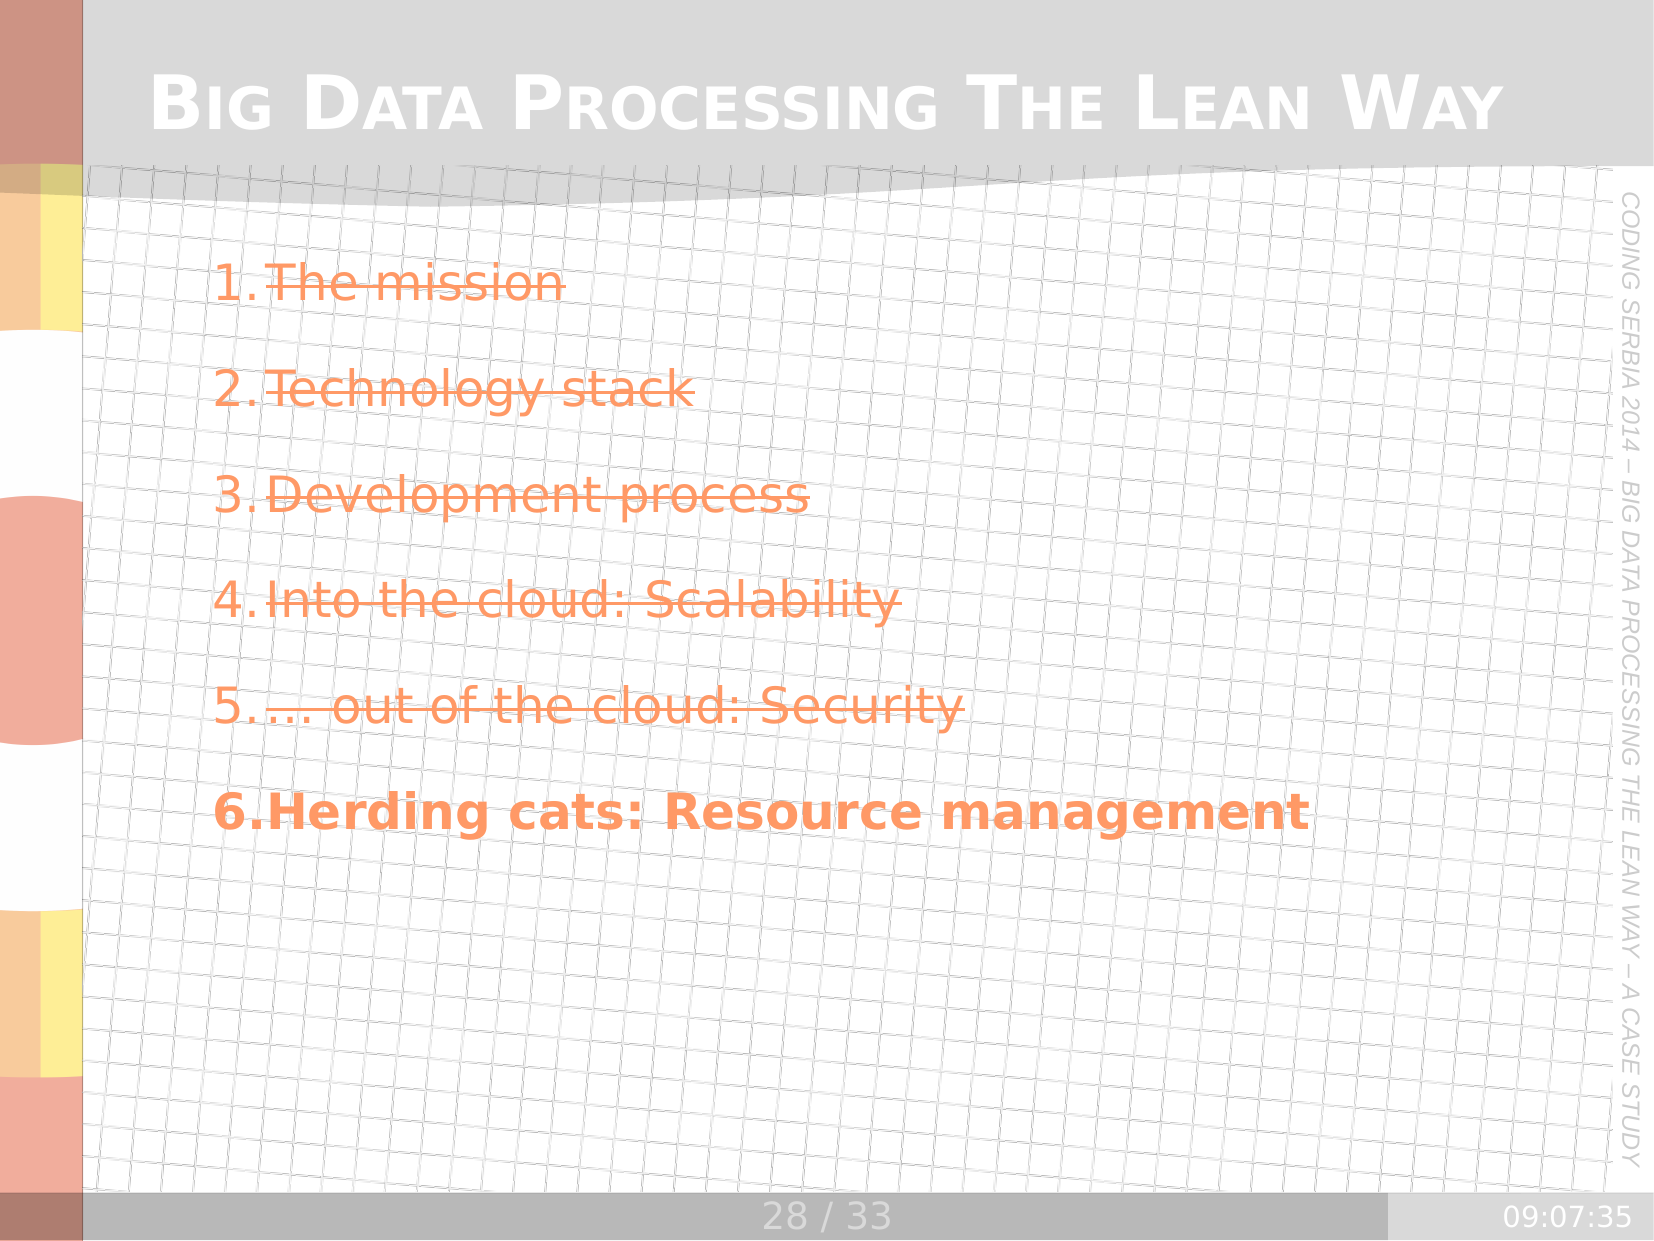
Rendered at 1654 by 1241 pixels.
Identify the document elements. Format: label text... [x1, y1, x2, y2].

picture [82, 165, 1613, 1192]
text_box [0, 1192, 1388, 1241]
list The mission Technology stack Development process Into the cloud: Scalability … out of the cloud: Security Herding cats: Resource management [194, 253, 1554, 1188]
title BIG DATA PROCESSING THE LEAN WAY [147, 41, 1565, 166]
